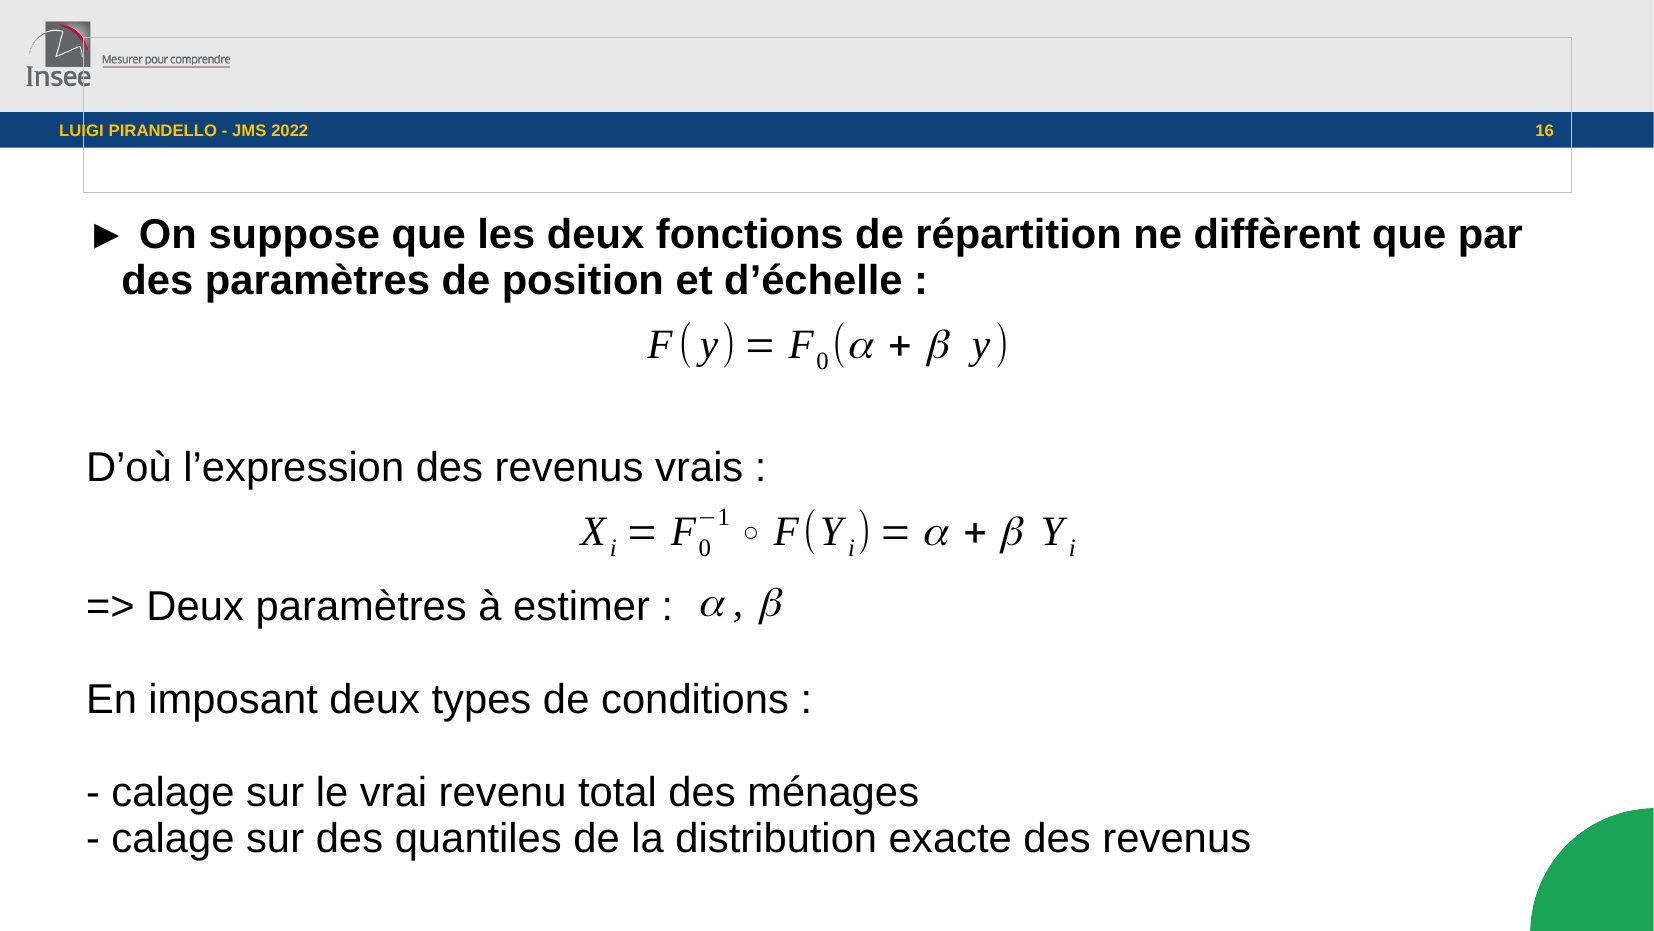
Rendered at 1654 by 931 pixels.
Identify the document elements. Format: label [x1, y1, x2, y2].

chart [639, 320, 1015, 374]
picture [84, 38, 230, 89]
picture [1530, 808, 1654, 931]
chart [571, 503, 1083, 562]
picture [23, 0, 230, 89]
chart [690, 579, 794, 627]
